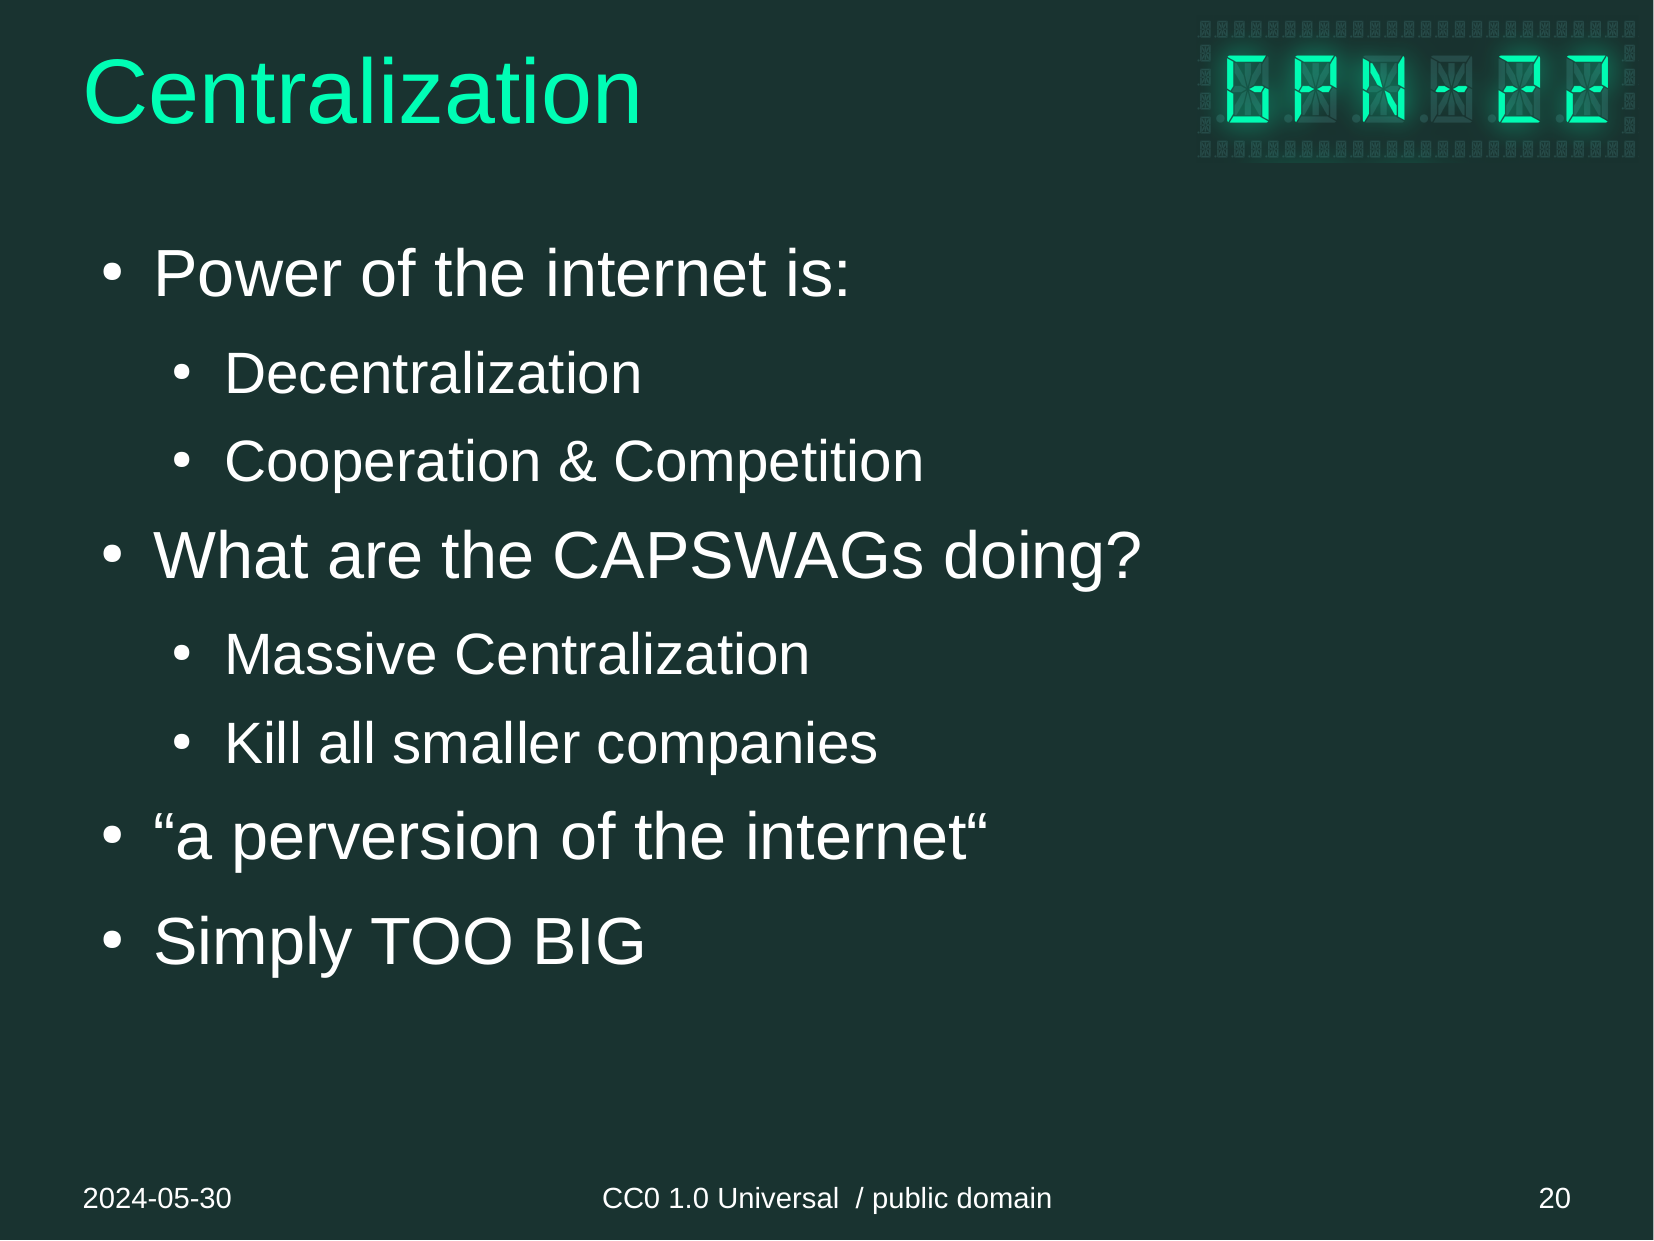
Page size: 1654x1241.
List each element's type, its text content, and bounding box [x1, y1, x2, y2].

picture [1196, 15, 1639, 163]
list Power of the internet is: Decentralization Cooperation & Competition What are the CAPSWAGs doing? Massive Centralization Kill all smaller companies “a perversion of the internet“ Simply TOO BIG [82, 236, 1571, 979]
title Centralization [82, 40, 1004, 143]
